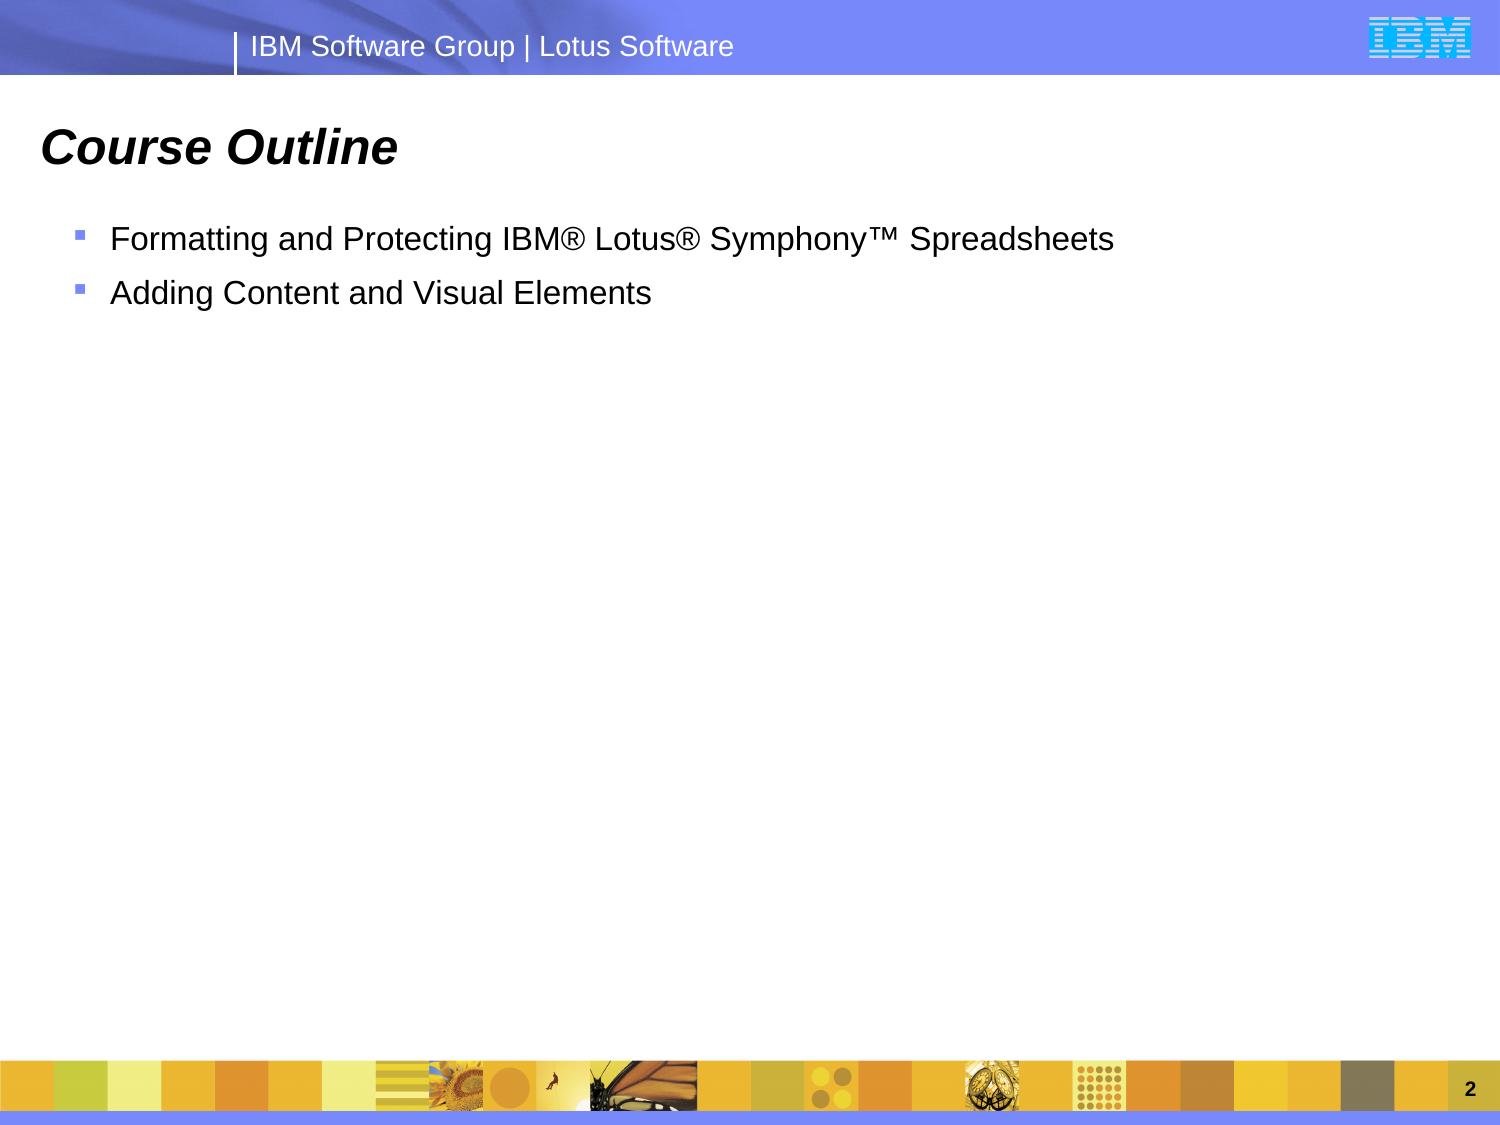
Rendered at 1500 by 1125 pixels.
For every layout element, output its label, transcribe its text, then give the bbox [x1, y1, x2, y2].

picture [0, 1060, 1500, 1111]
text_box Formatting and Protecting IBM® Lotus® Symphony™ Spreadsheets Adding Content and Visual Elements [57, 210, 1434, 1029]
picture [0, 0, 1500, 75]
title Course Outline [25, 114, 1378, 197]
